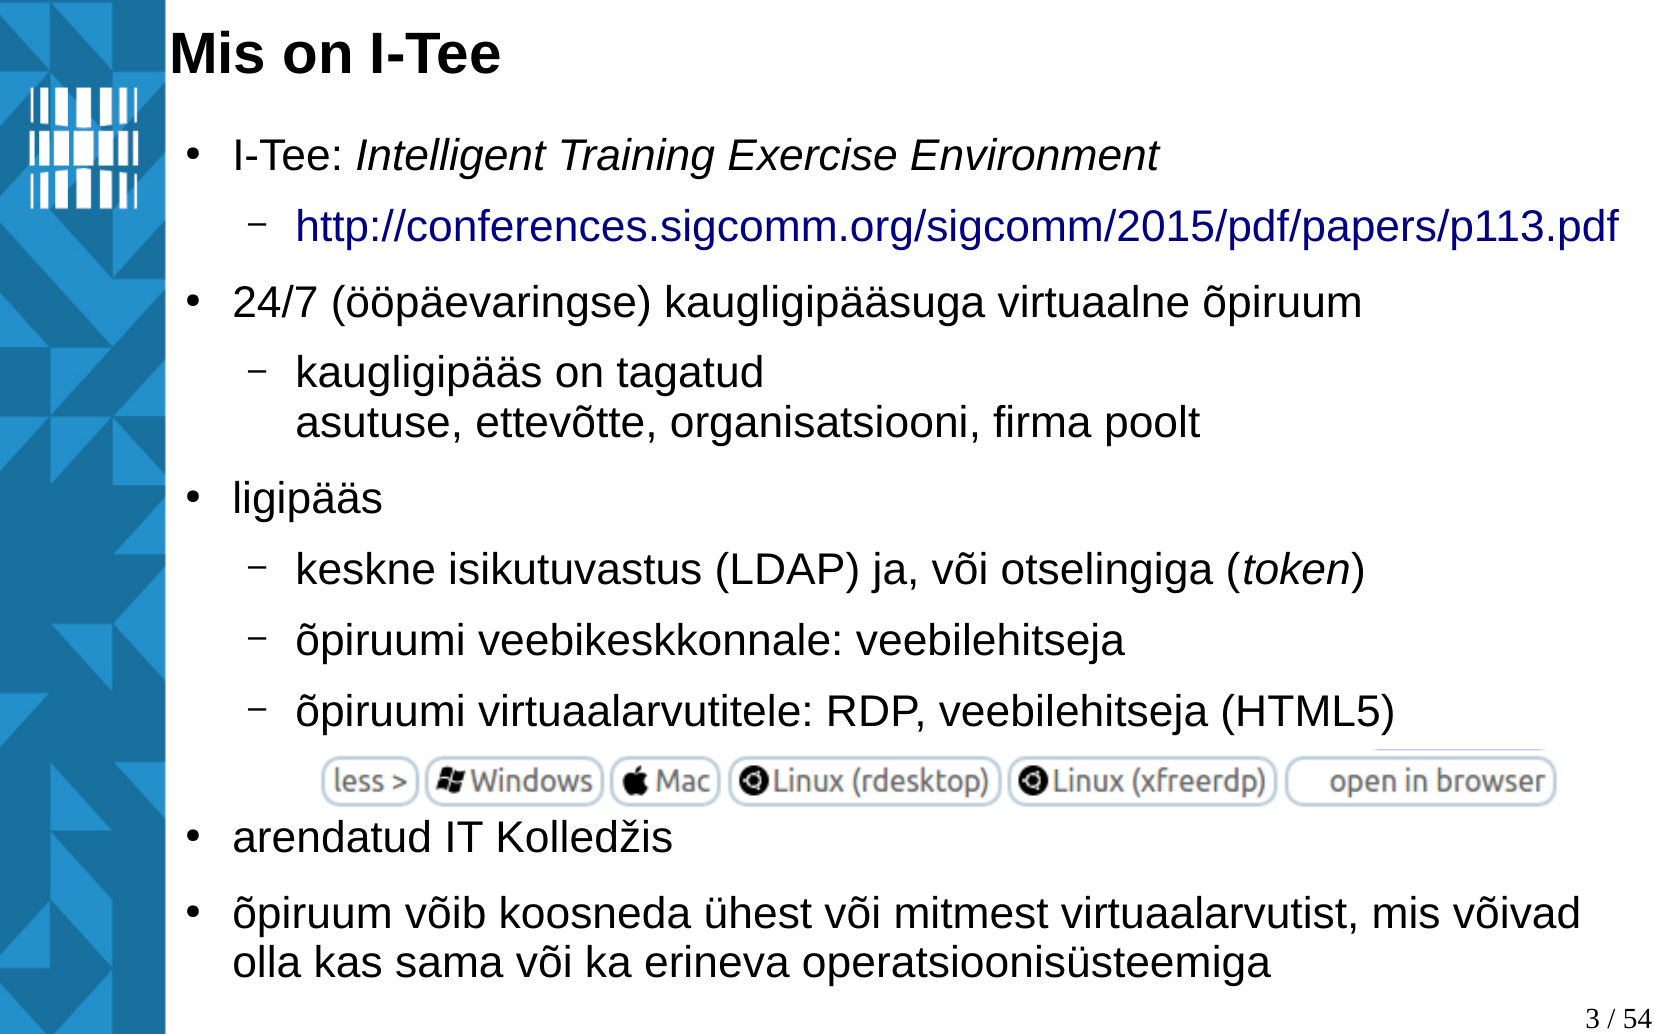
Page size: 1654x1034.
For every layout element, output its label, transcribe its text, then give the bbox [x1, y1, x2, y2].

list I-Tee: Intelligent Training Exercise Environment http://conferences.sigcomm.org/sigcomm/2015/pdf/papers/p113.pdf 24/7 (ööpäevaringse) kaugligipääsuga virtuaalne õpiruum kaugligipääs on tagatud asutuse, ettevõtte, organisatsiooni, firma poolt ligipääs keskne isikutuvastus (LDAP) ja, või otselingiga (token) õpiruumi veebikeskkonnale: veebilehitseja õpiruumi virtuaalarvutitele: RDP, veebilehitseja (HTML5) arendatud IT Kolledžis õpiruum võib koosneda ühest või mitmest virtuaalarvutist, mis võivad olla kas sama või ka erineva operatsioonisüsteemiga [169, 129, 1630, 997]
title Mis on I-Tee [169, 11, 1571, 95]
picture [318, 749, 1559, 810]
